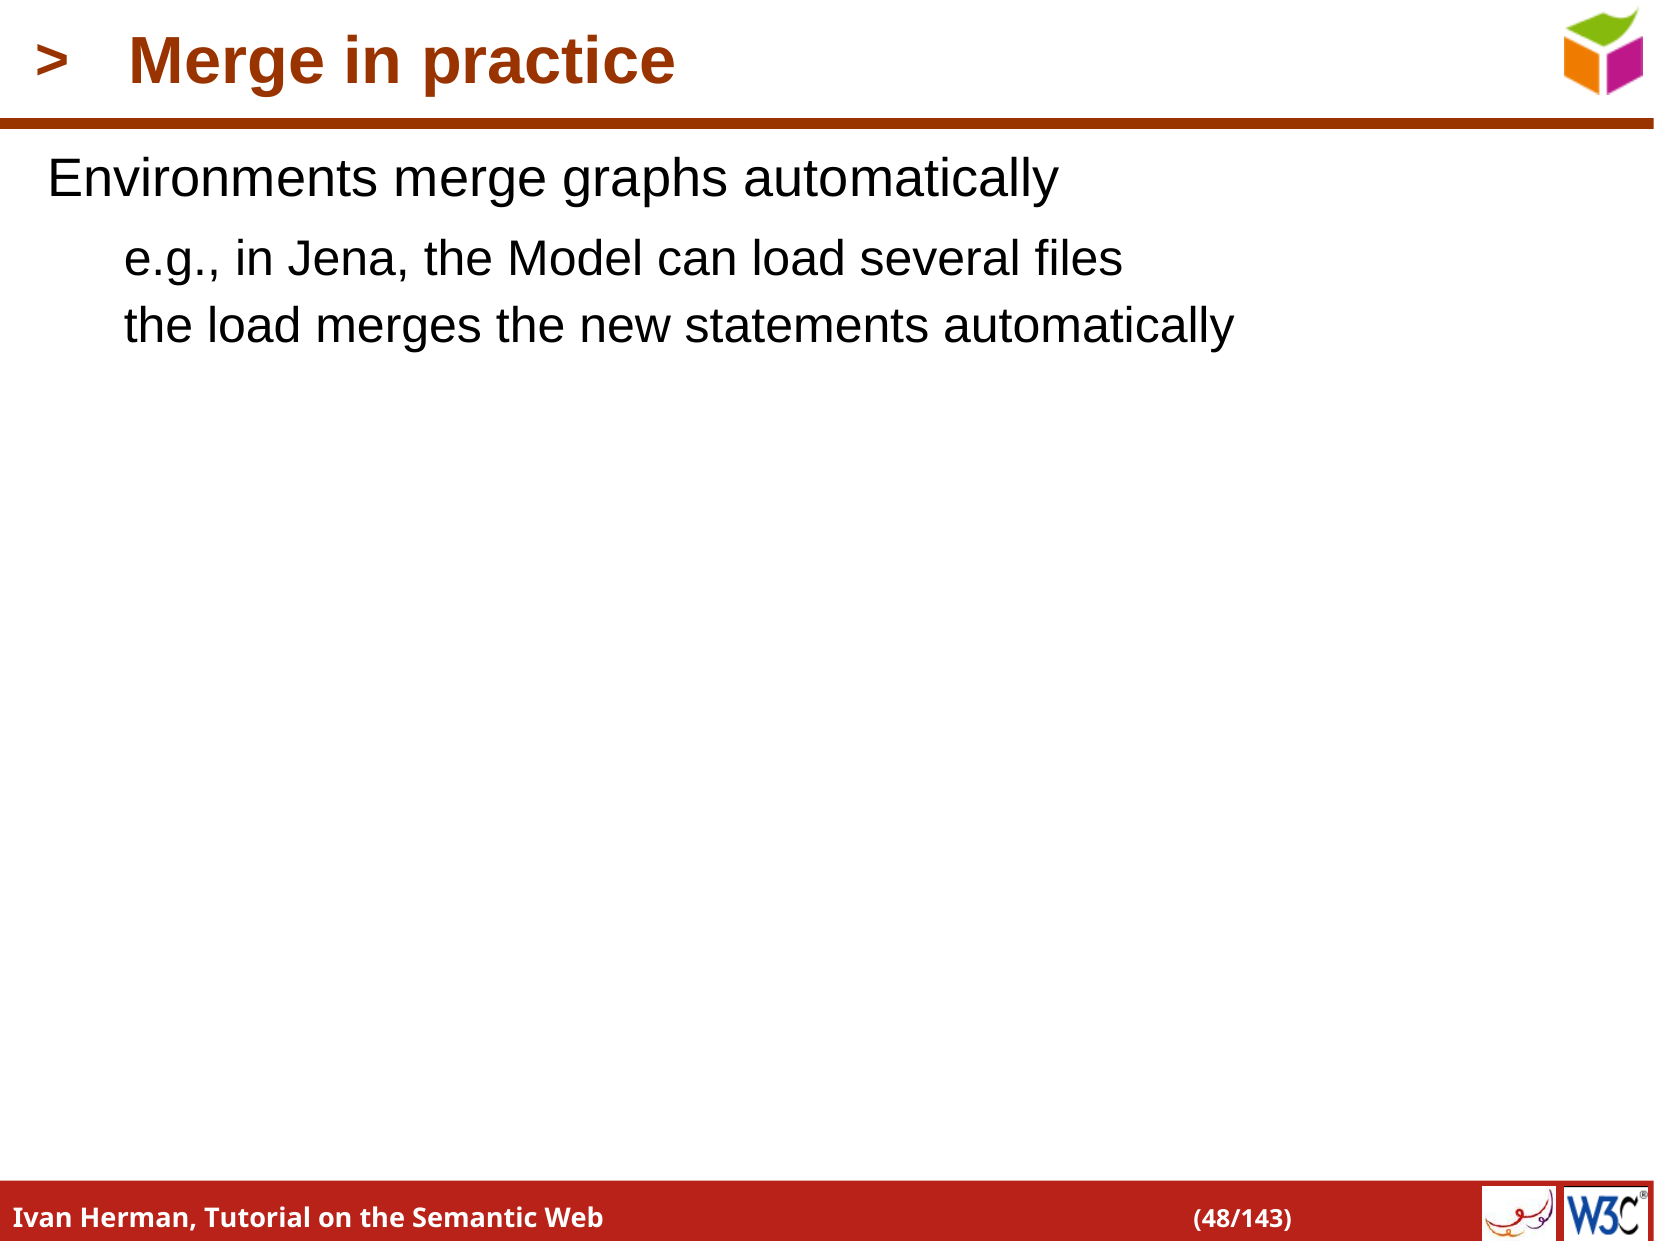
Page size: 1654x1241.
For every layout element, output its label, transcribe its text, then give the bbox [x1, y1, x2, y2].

list Environments merge graphs automatically e.g., in Jena, the Model can load several files the load merges the new statements automatically [29, 147, 1624, 1134]
picture [1564, 5, 1643, 95]
picture [1564, 1186, 1648, 1241]
picture [1482, 1186, 1556, 1241]
title Merge in practice [93, 0, 1493, 119]
